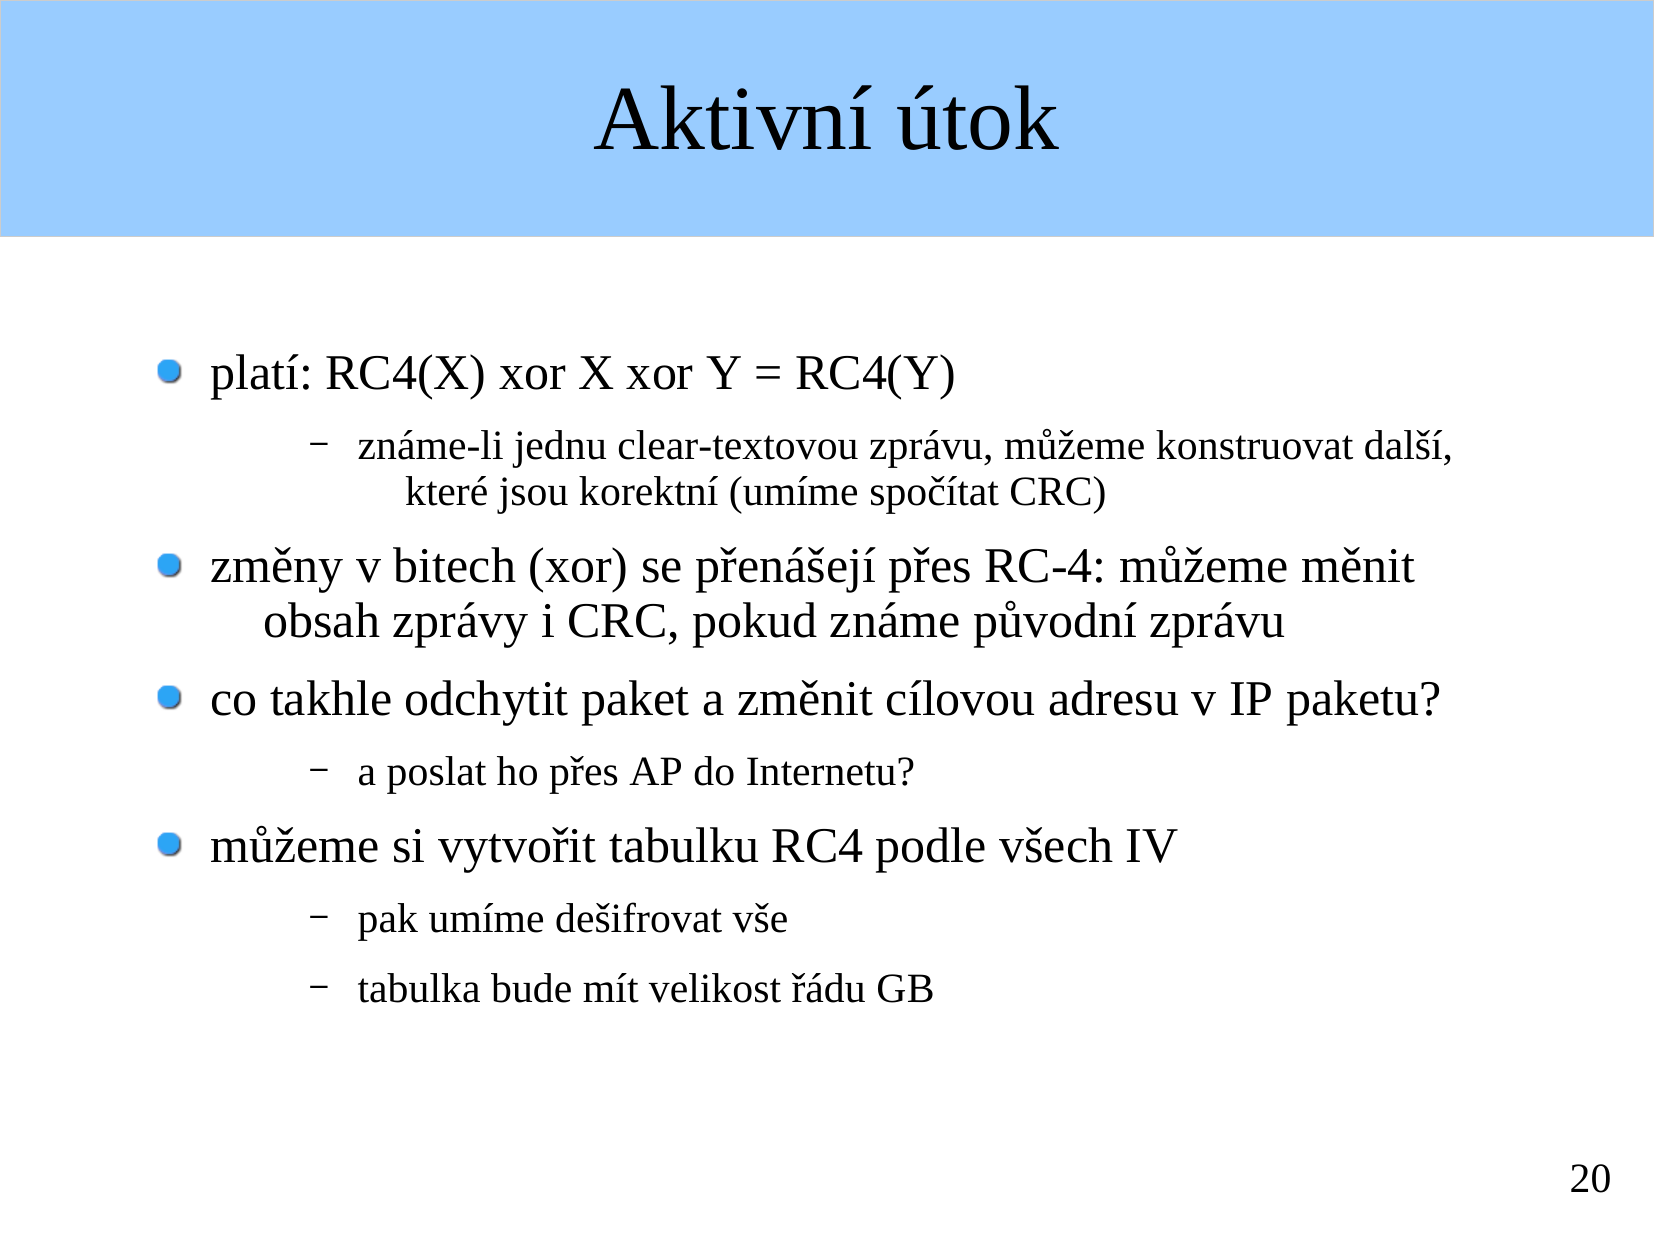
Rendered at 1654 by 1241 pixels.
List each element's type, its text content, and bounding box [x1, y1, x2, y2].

list platí: RC4(X) xor X xor Y = RC4(Y) známe-li jednu clear-textovou zprávu, můžeme konstruovat další, které jsou korektní (umíme spočítat CRC) změny v bitech (xor) se přenášejí přes RC-4: můžeme měnit obsah zprávy i CRC, pokud známe původní zprávu co takhle odchytit paket a změnit cílovou adresu v IP paketu? a poslat ho přes AP do Internetu? můžeme si vytvořit tabulku RC4 podle všech IV pak umíme dešifrovat vše tabulka bude mít velikost řádu GB [121, 344, 1536, 1127]
title Aktivní útok [0, 0, 1654, 237]
